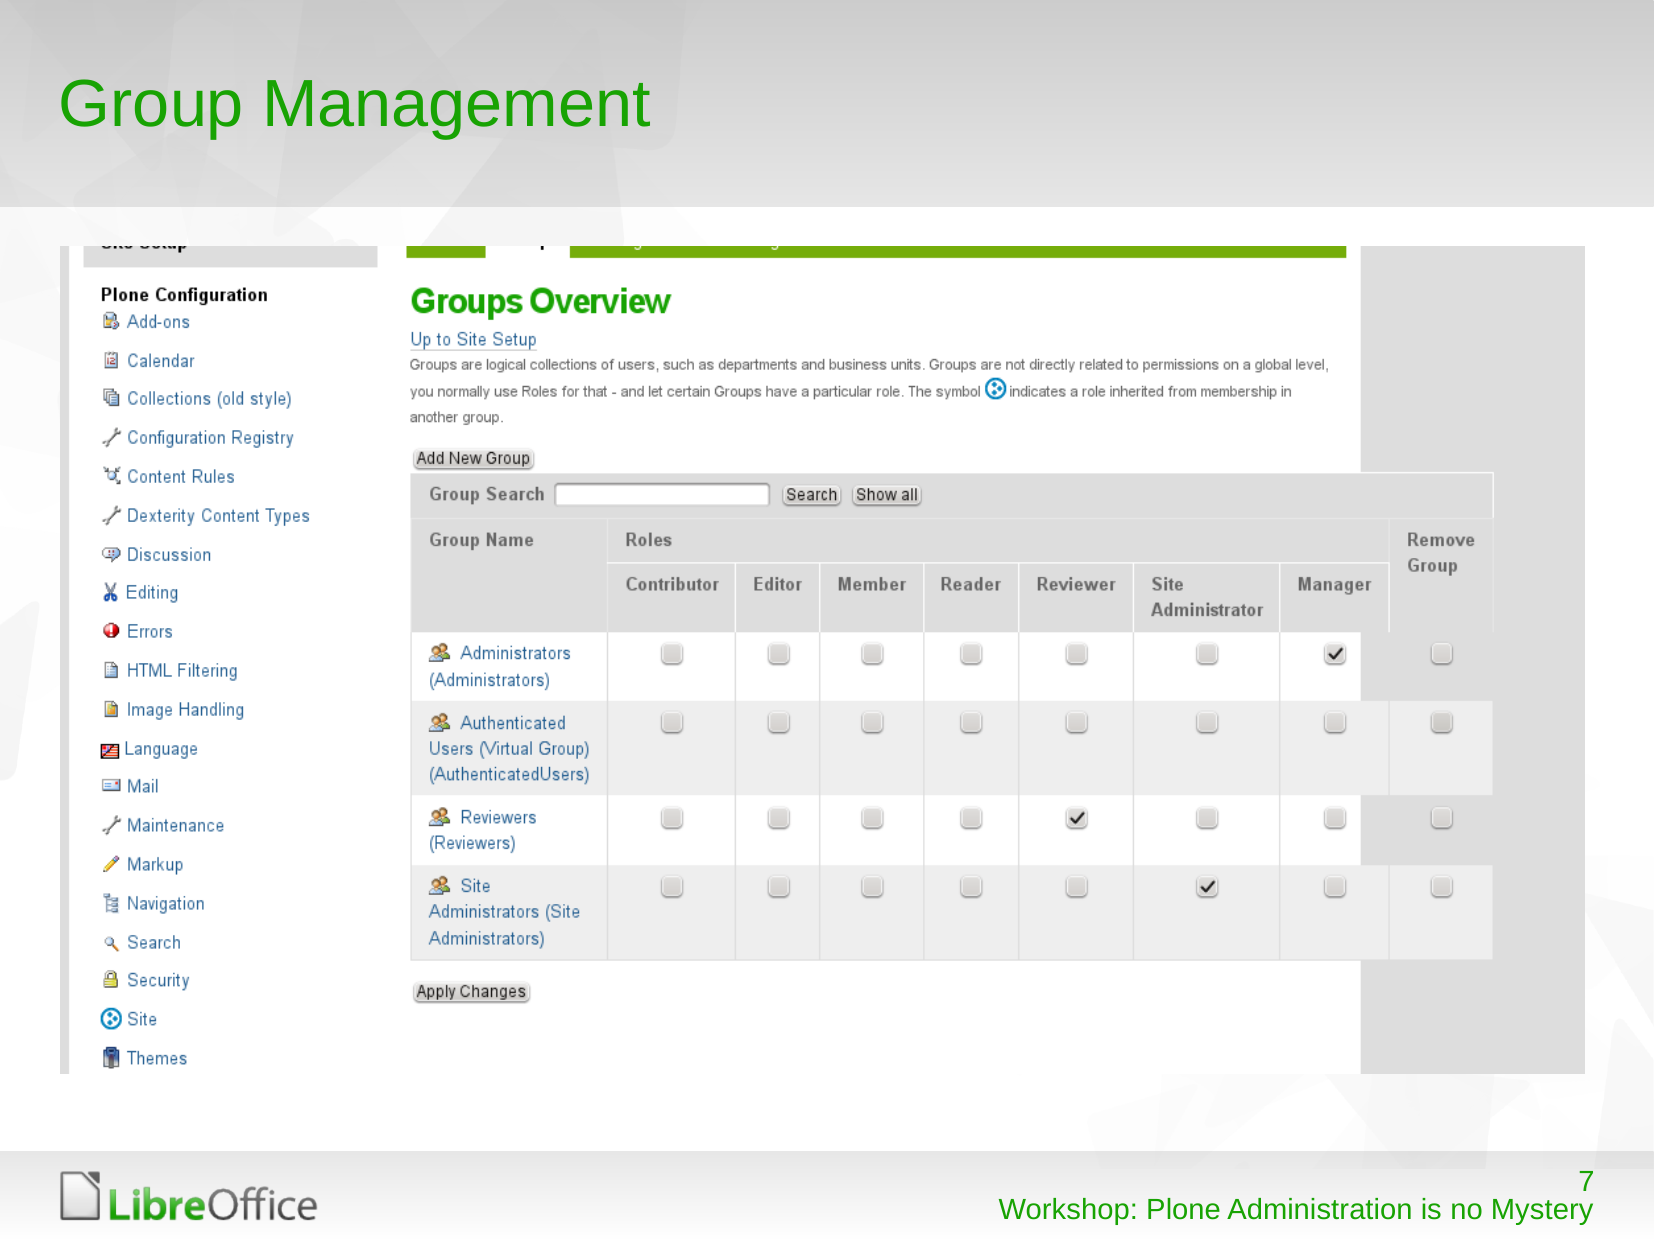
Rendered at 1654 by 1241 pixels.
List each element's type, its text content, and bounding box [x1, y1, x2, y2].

picture [0, 0, 1654, 1169]
picture [41, 1152, 337, 1240]
title Group Management [59, 29, 1595, 178]
